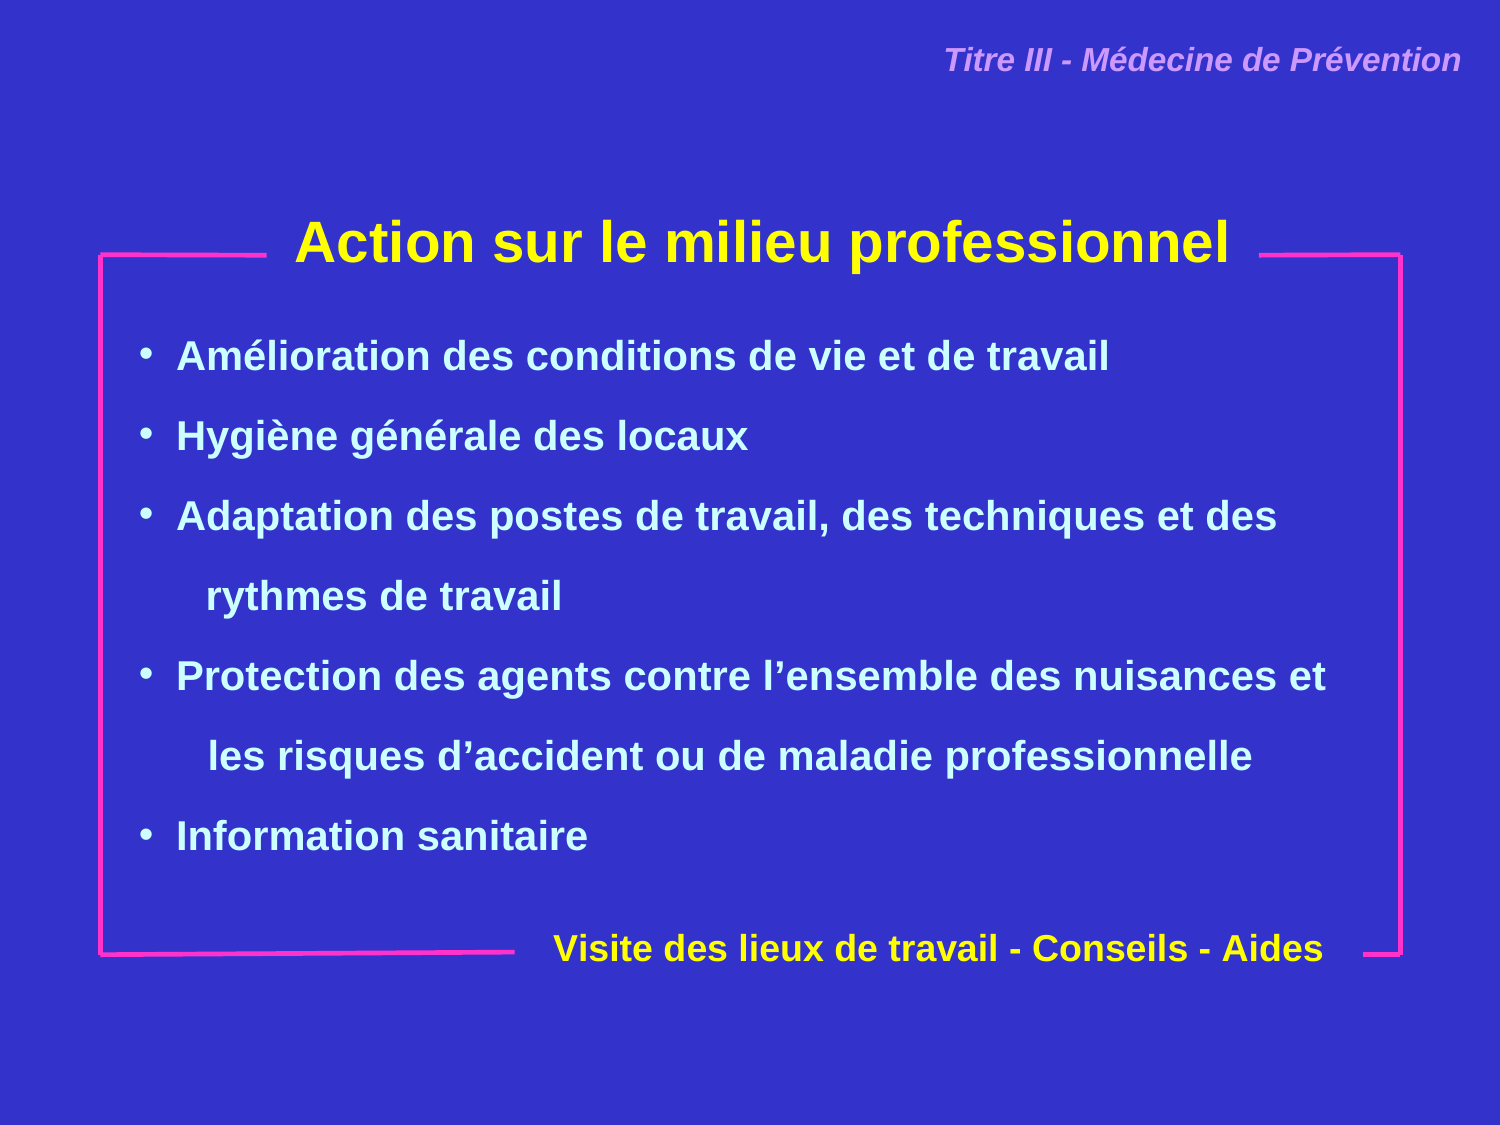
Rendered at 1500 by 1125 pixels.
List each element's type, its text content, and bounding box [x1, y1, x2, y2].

text_box Visite des lieux de travail - Conseils - Aides [538, 916, 1353, 978]
text_box Amélioration des conditions de vie et de travail Hygiène générale des locaux Adaptation des postes de travail, des techniques et des rythmes de travail Protection des agents contre l’ensemble des nuisances et les risques d’accident ou de maladie professionnelle Information sanitaire [123, 290, 1424, 867]
text_box Action sur le milieu professionnel [280, 196, 1247, 282]
text_box Titre III - Médecine de Prévention [928, 30, 1478, 87]
